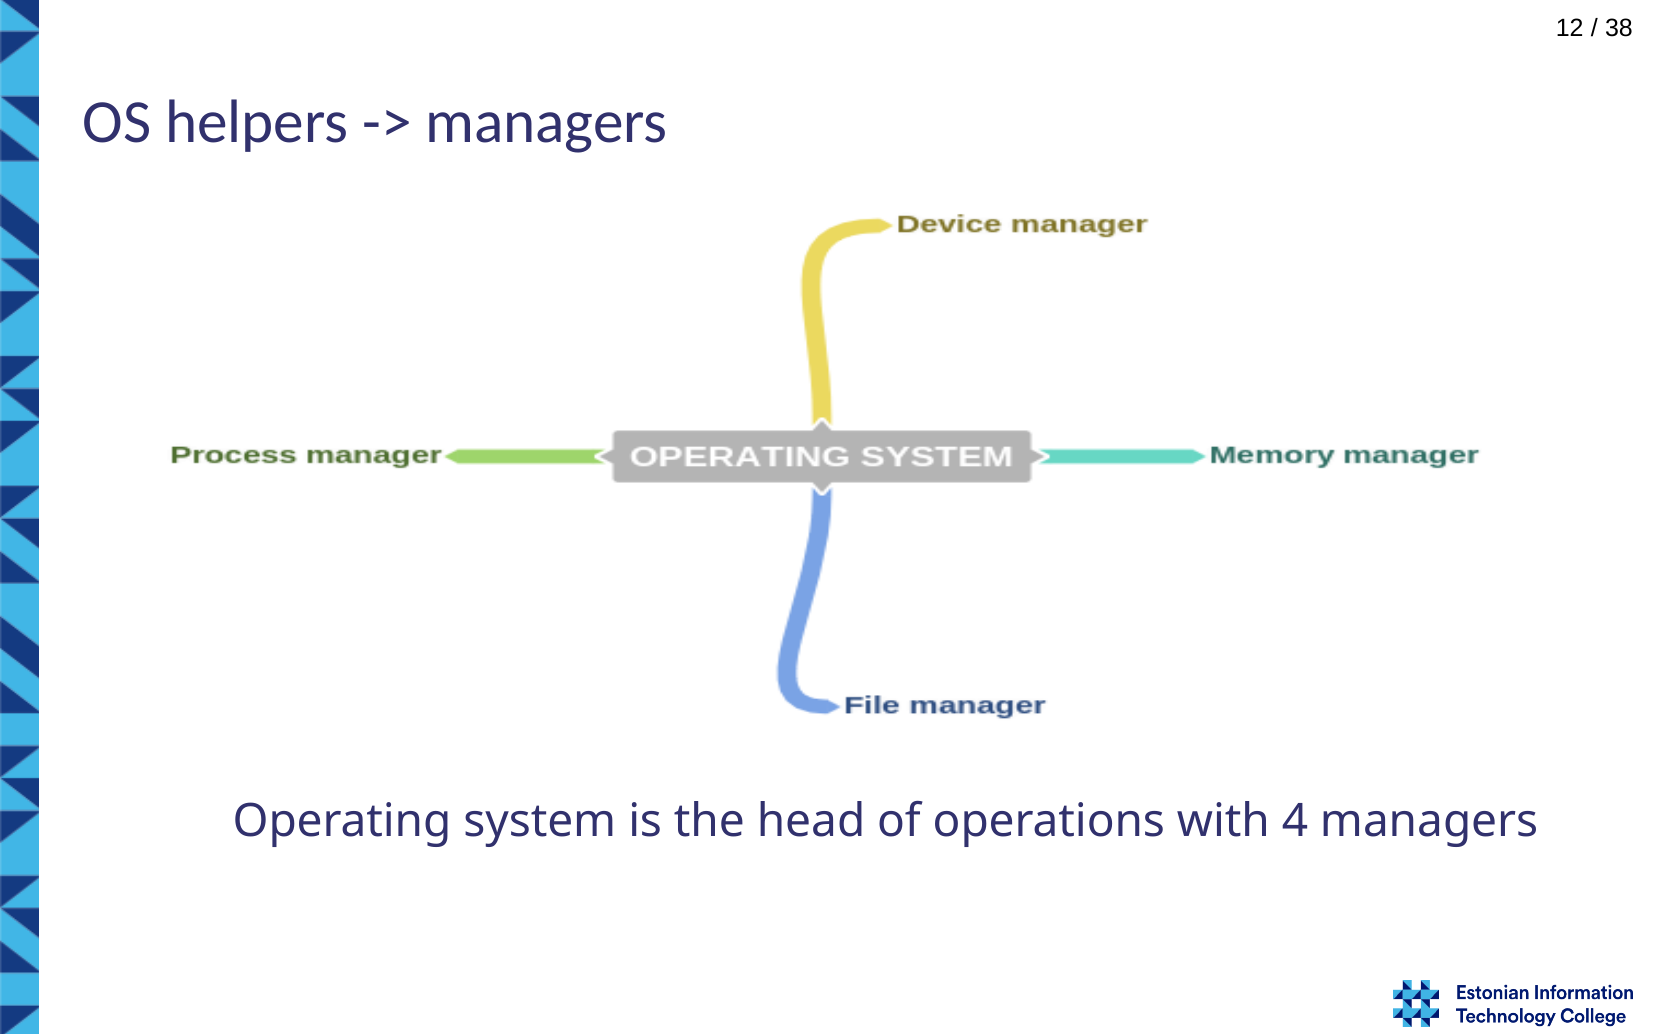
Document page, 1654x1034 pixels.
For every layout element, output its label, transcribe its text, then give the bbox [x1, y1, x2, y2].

picture [153, 177, 1484, 768]
title OS helpers -> managers [82, 41, 1571, 214]
list Operating system is the head of operations with 4 managers [94, 787, 1619, 863]
picture [1393, 980, 1633, 1027]
